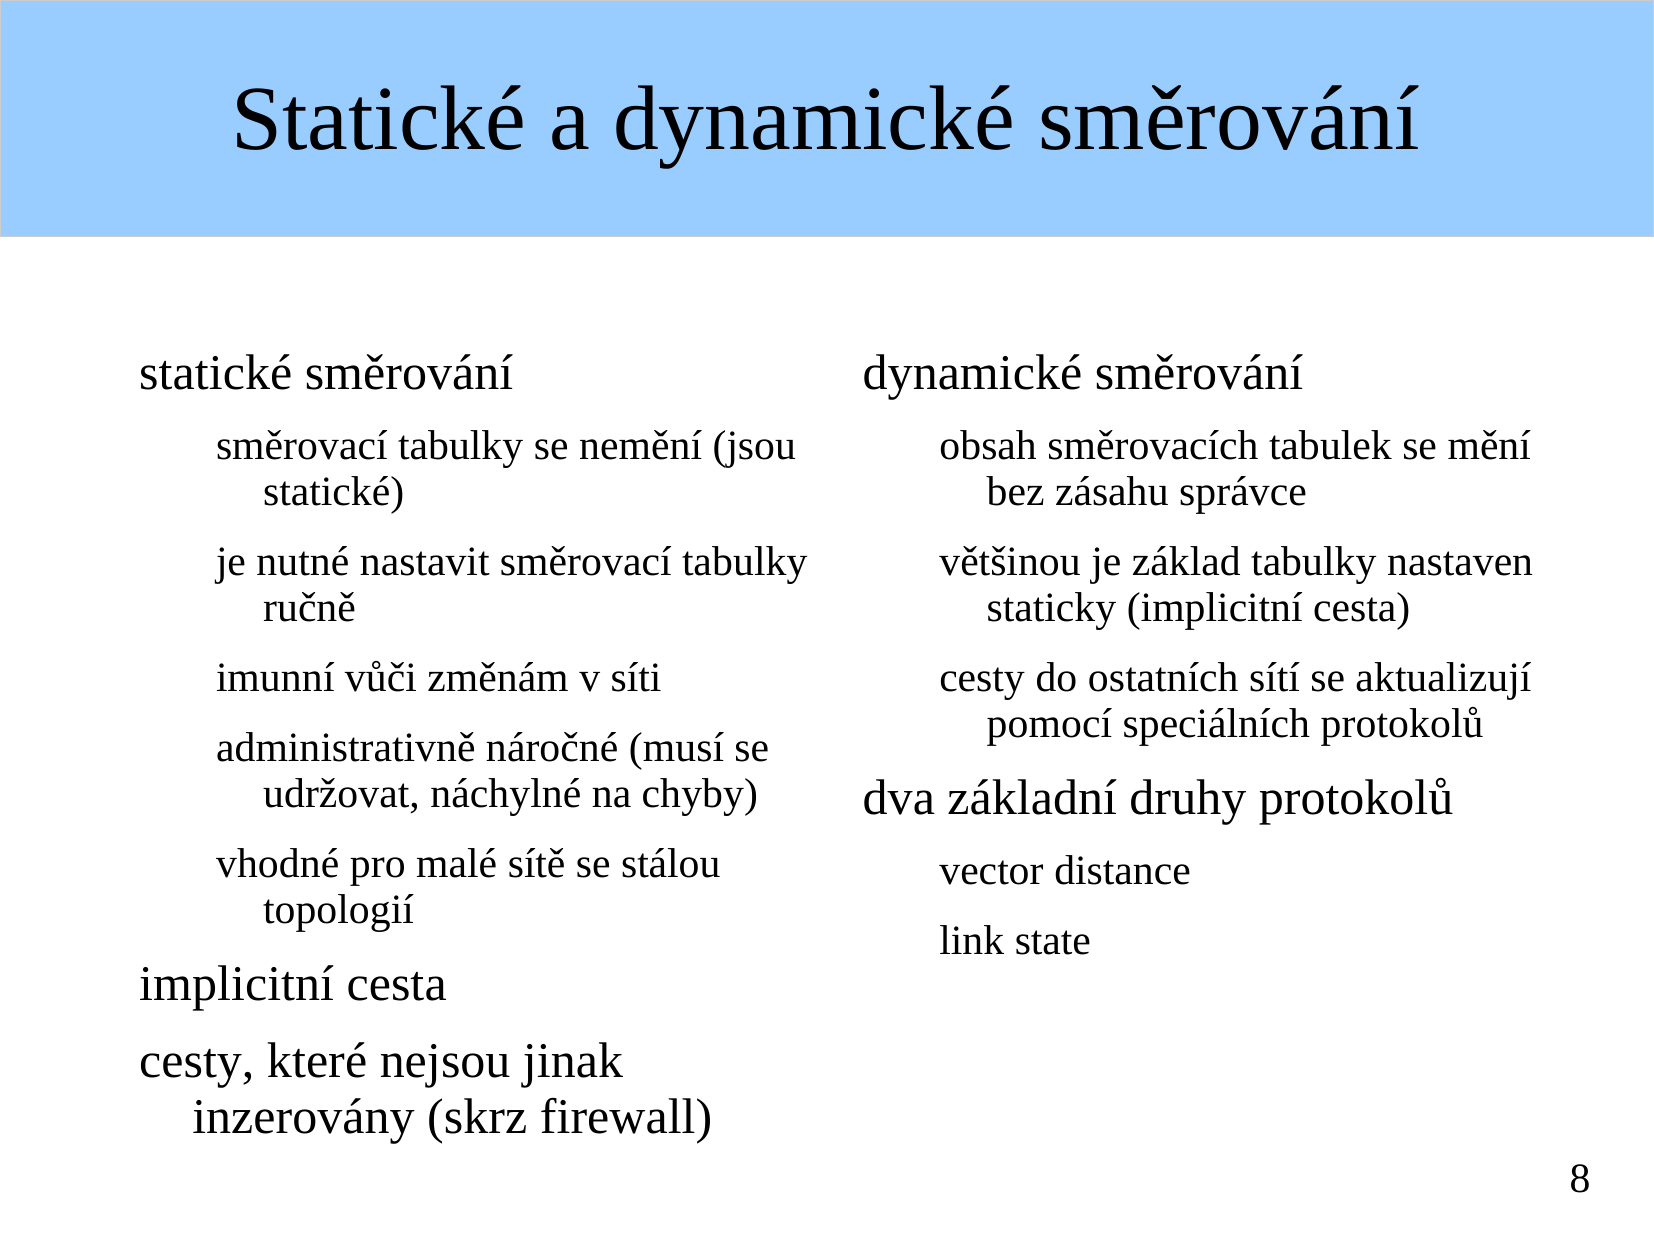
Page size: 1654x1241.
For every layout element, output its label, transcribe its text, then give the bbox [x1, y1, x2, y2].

list statické směrování směrovací tabulky se nemění (jsou statické) je nutné nastavit směrovací tabulky ručně imunní vůči změnám v síti administrativně náročné (musí se udržovat, náchylné na chyby) vhodné pro malé sítě se stálou topologií implicitní cesta cesty, které nejsou jinak inzerovány (skrz firewall) [121, 344, 811, 1145]
list dynamické směrování obsah směrovacích tabulek se mění bez zásahu správce většinou je základ tabulky nastaven staticky (implicitní cesta) cesty do ostatních sítí se aktualizují pomocí speciálních protokolů dva základní druhy protokolů vector distance link state [844, 344, 1534, 1127]
title Statické a dynamické směrování [0, 0, 1654, 237]
